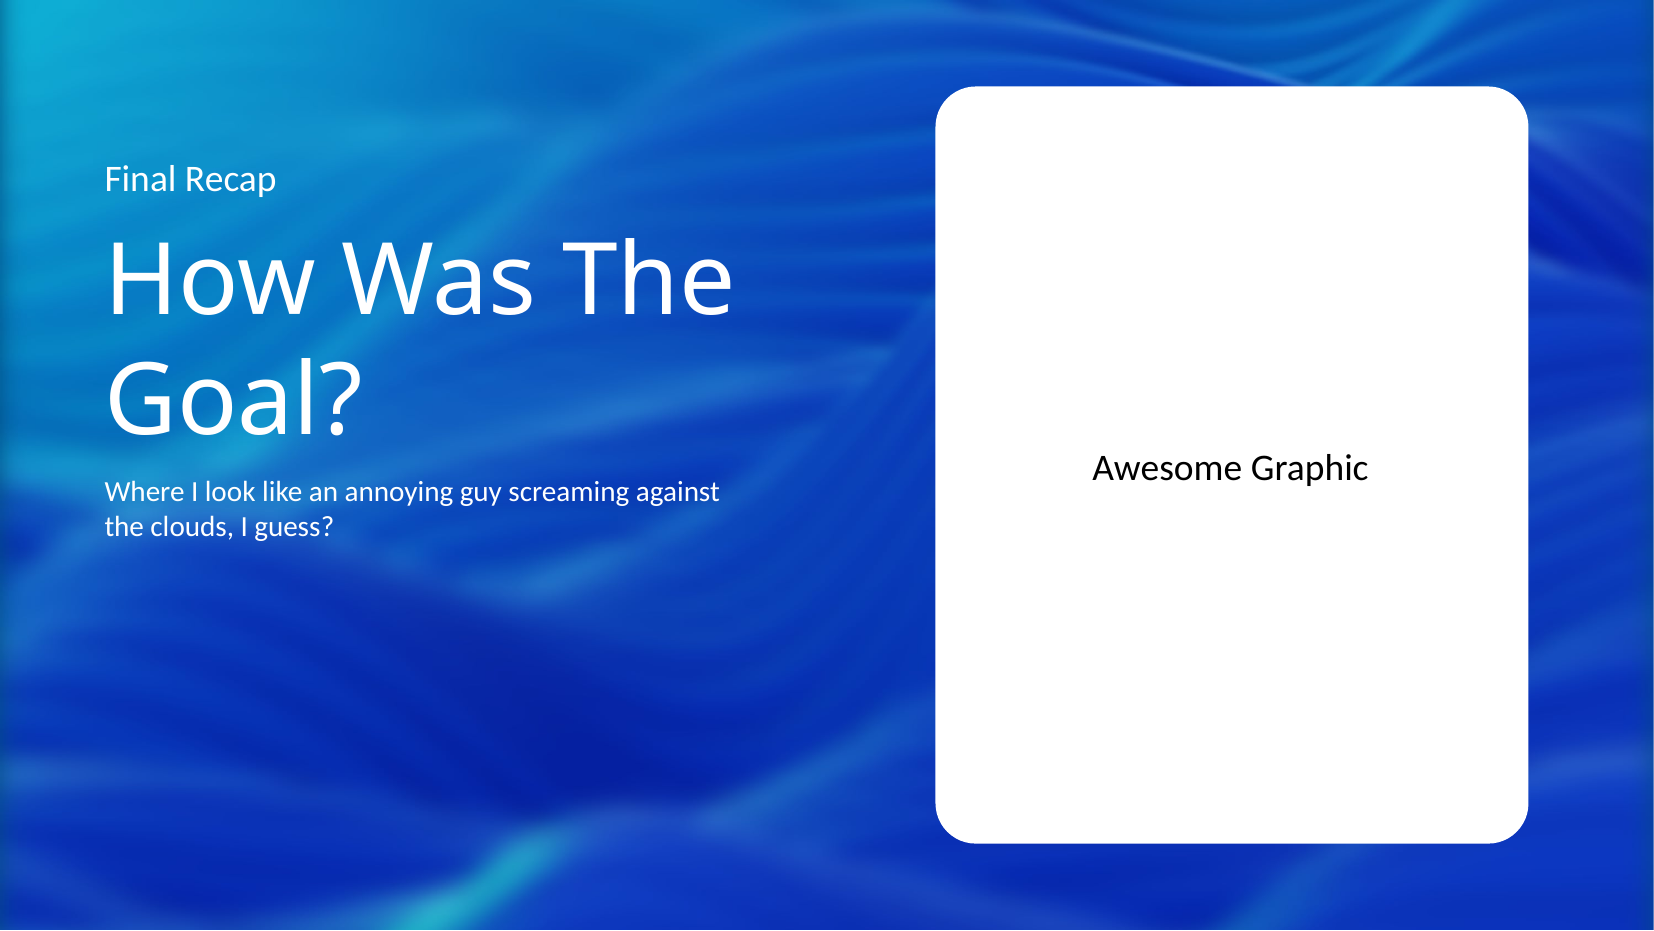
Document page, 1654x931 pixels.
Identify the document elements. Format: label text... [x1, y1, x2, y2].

text_box Final Recap [89, 146, 313, 207]
picture [0, 0, 1654, 930]
text_box How Was The Goal? [89, 206, 780, 464]
text_box [935, 86, 1529, 844]
text_box Where I look like an annoying guy screaming against the clouds, I guess? [89, 464, 780, 551]
text_box Awesome Graphic [1077, 435, 1387, 496]
